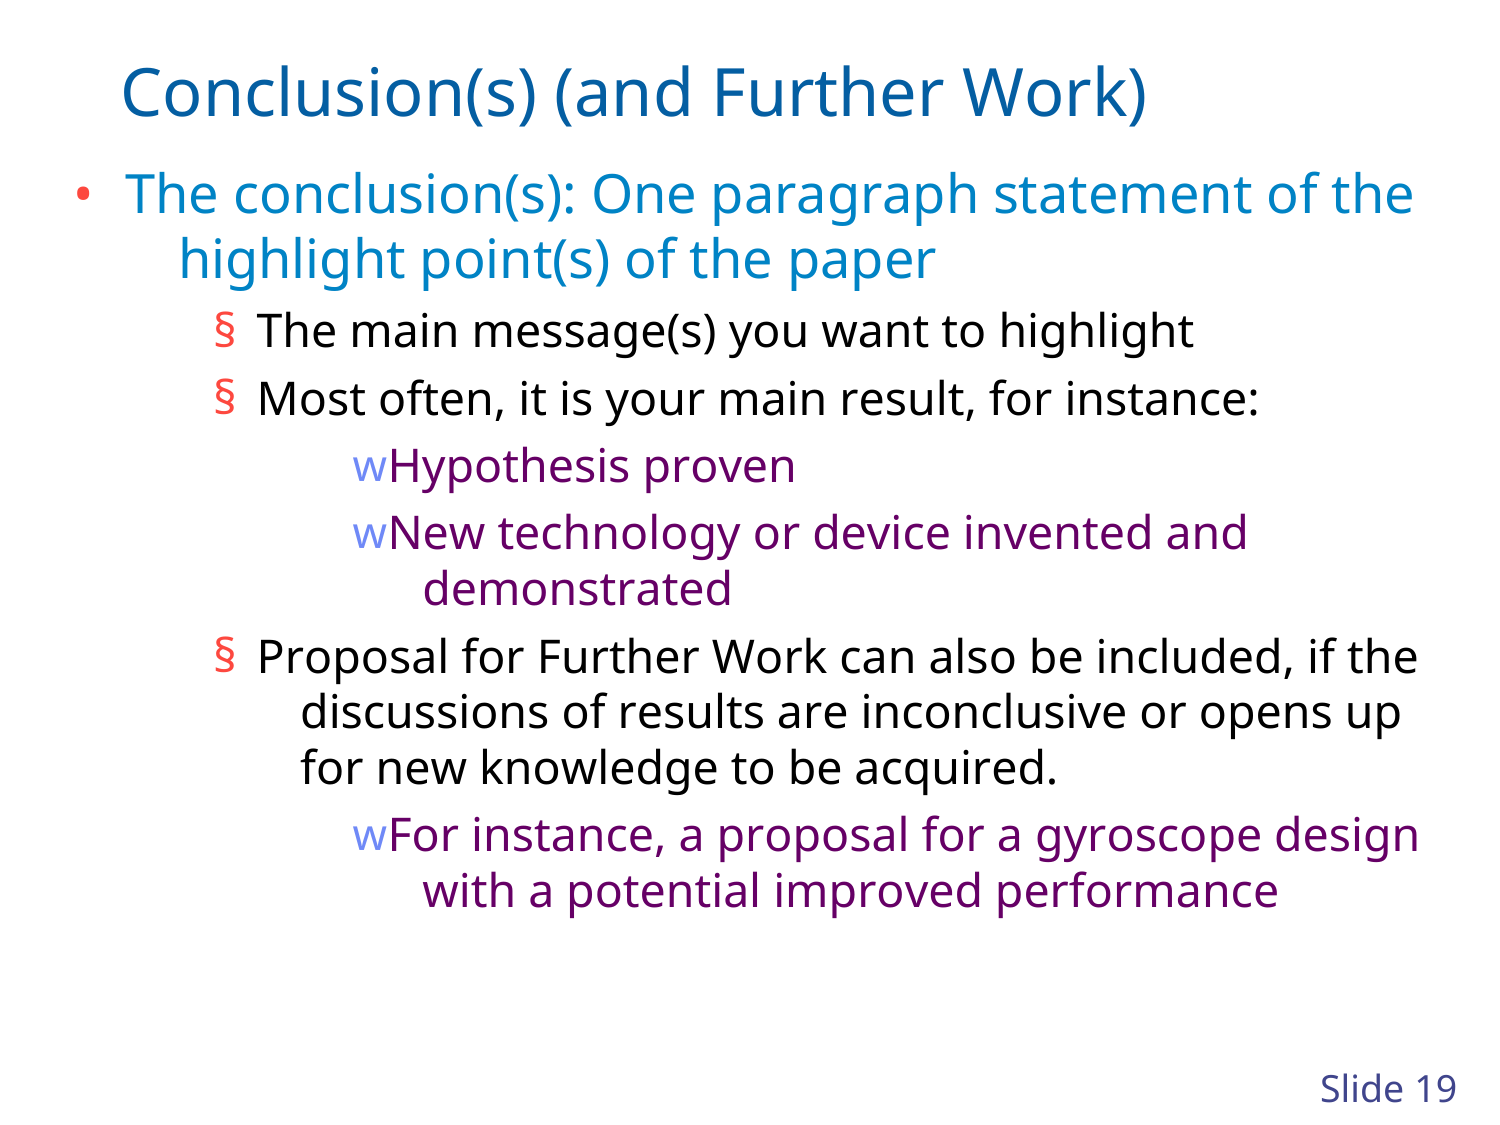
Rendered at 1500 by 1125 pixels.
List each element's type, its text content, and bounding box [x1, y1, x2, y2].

list The conclusion(s): One paragraph statement of the highlight point(s) of the paper The main message(s) you want to highlight Most often, it is your main result, for instance: Hypothesis proven New technology or device invented and demonstrated Proposal for Further Work can also be included, if the discussions of results are inconclusive or opens up for new knowledge to be acquired. For instance, a proposal for a gyroscope design with a potential improved performance [58, 152, 1442, 929]
title Conclusion(s) (and Further Work) [105, 23, 1413, 138]
